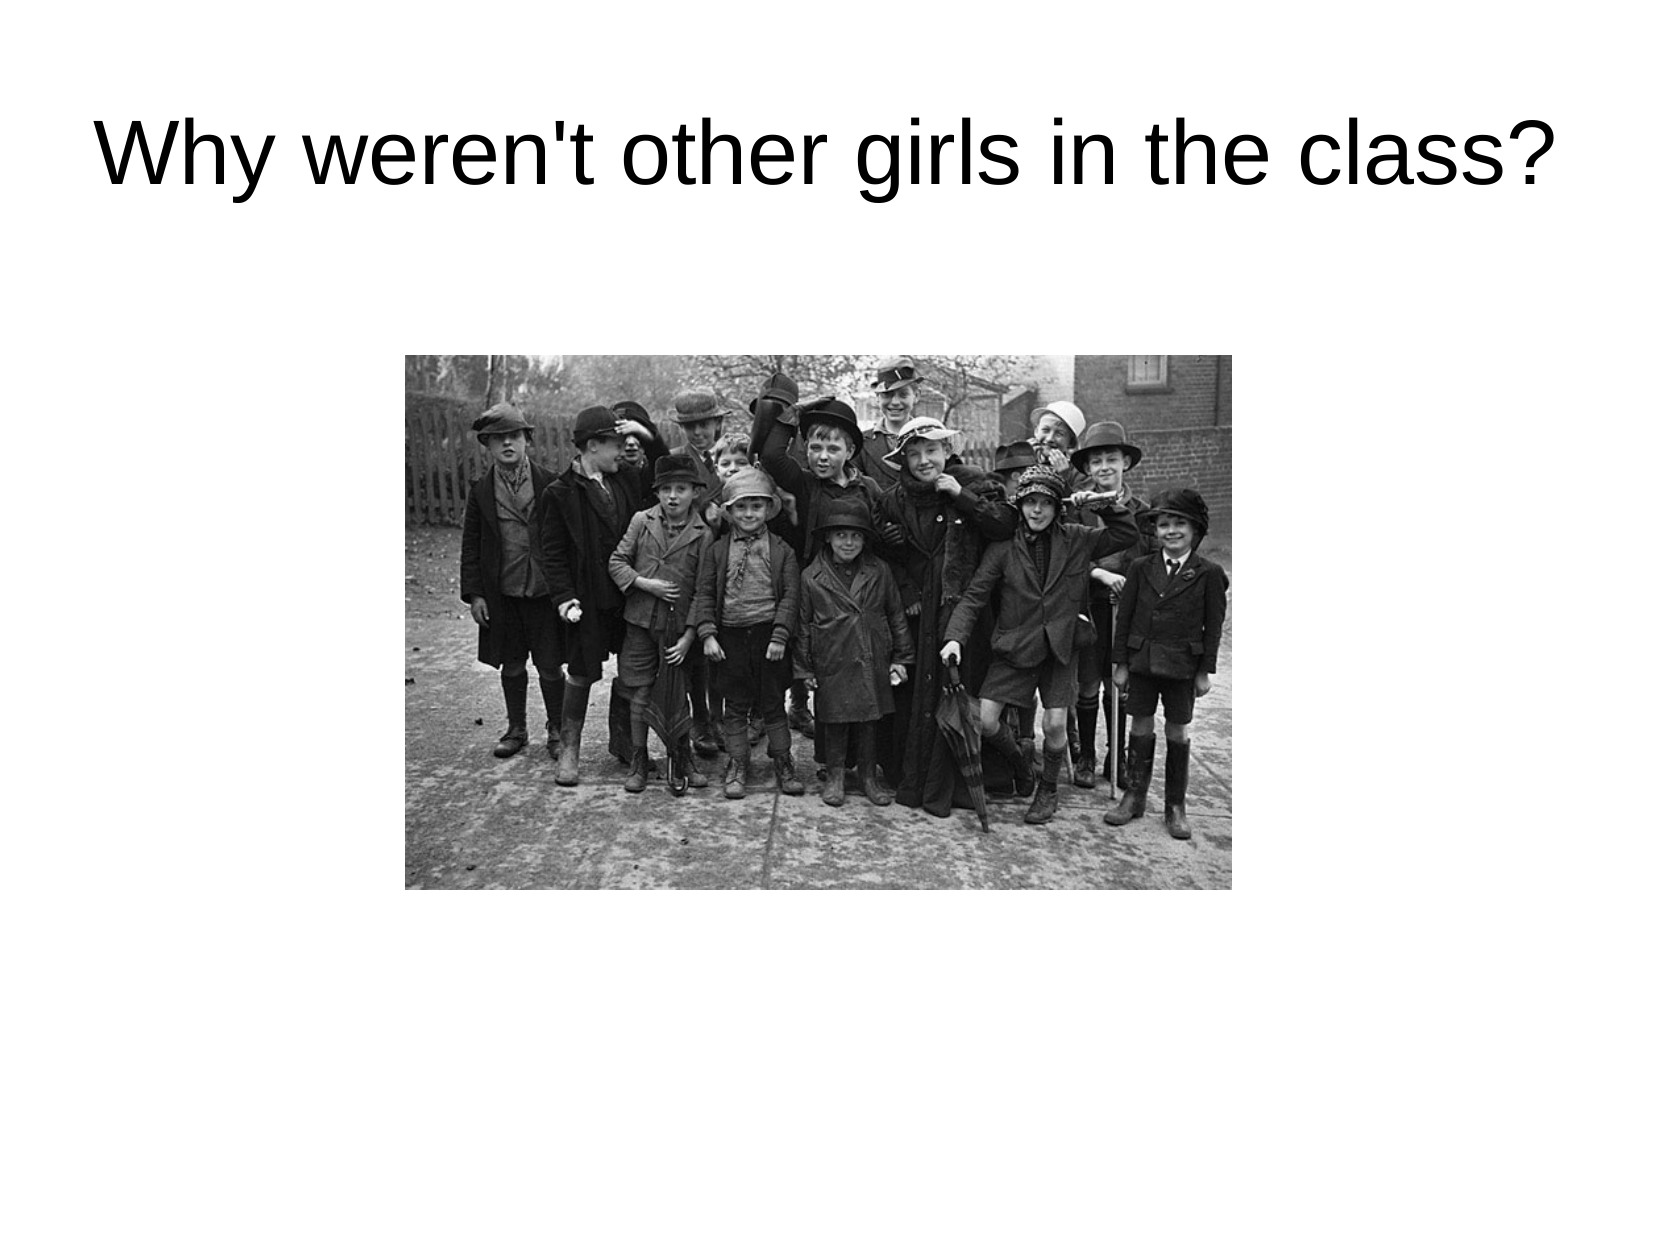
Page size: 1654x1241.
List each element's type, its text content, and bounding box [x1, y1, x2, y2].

title Why weren't other girls in the class? [82, 49, 1571, 257]
picture [405, 355, 1232, 890]
